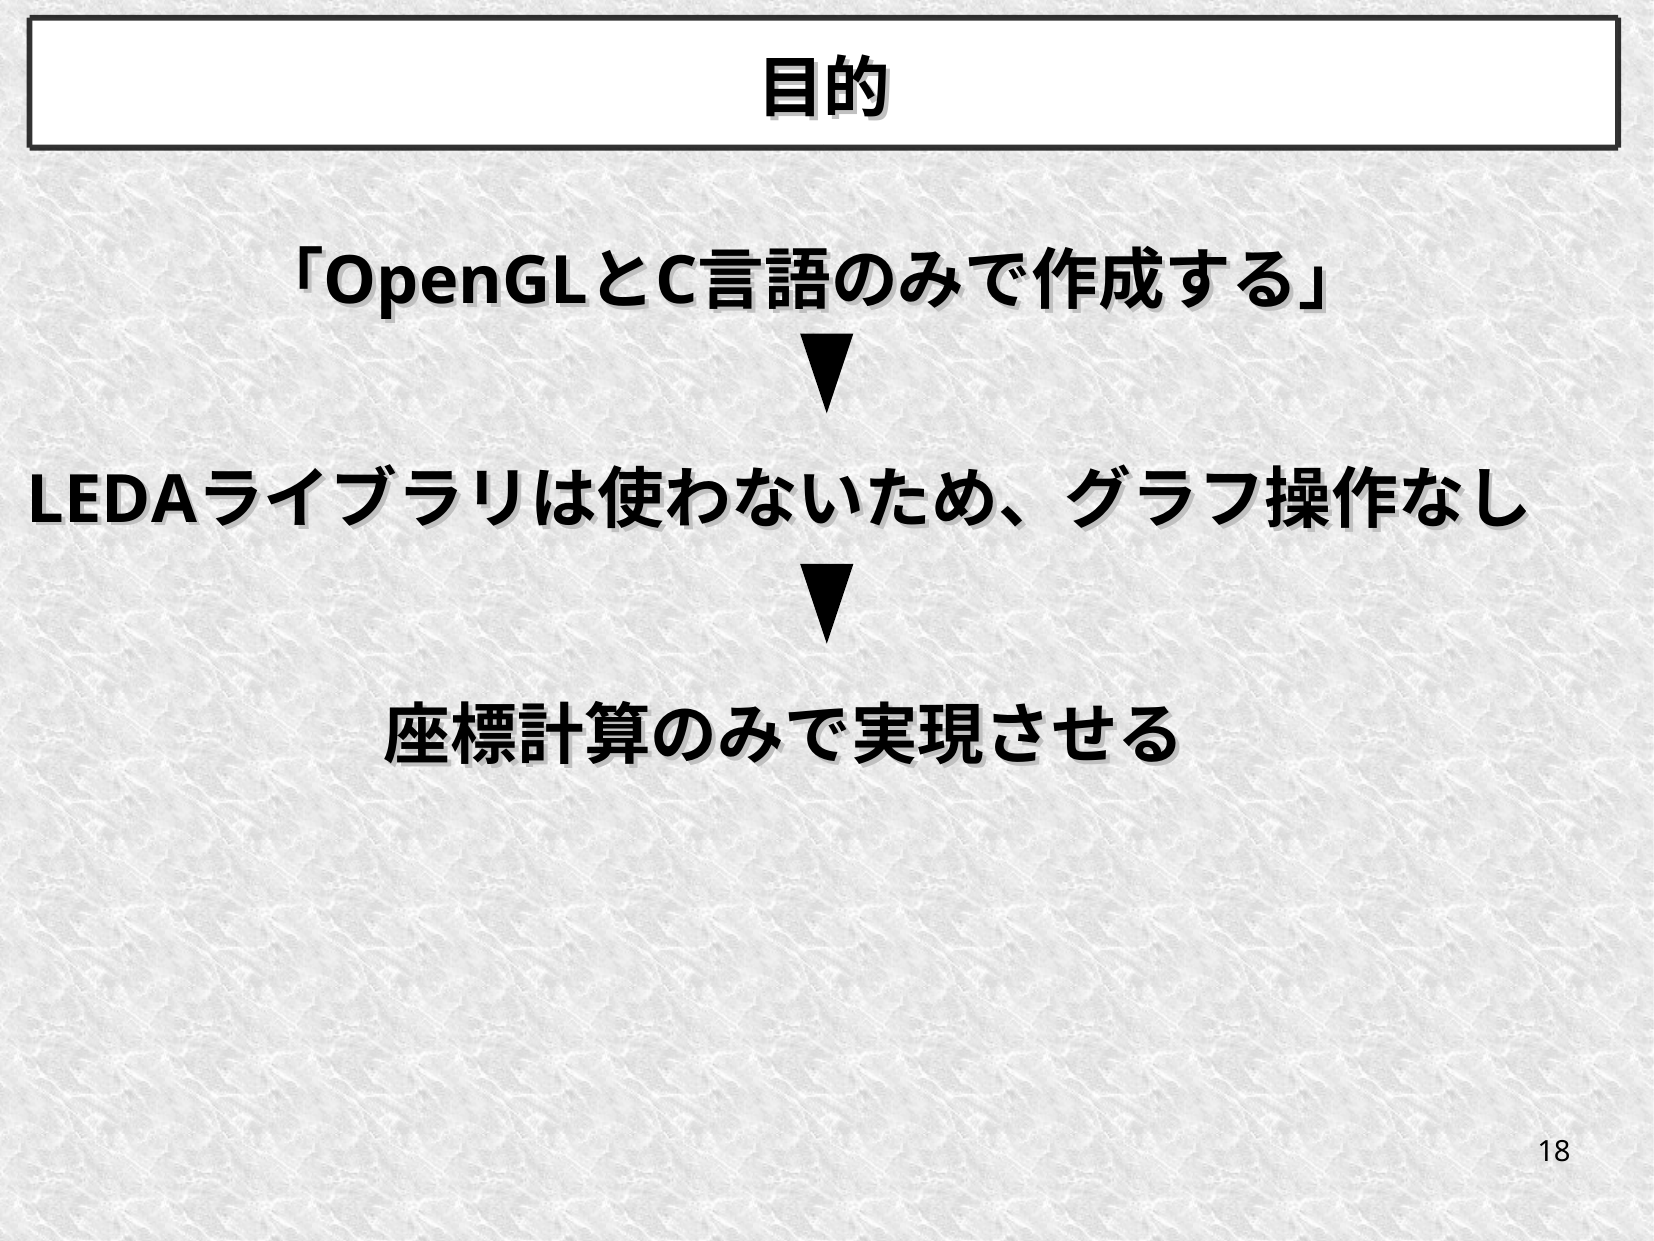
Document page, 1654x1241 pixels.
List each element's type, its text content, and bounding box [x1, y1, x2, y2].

text_box 目的 [29, 17, 1619, 148]
picture [0, 0, 1654, 1241]
text_box LEDAライブラリは使わないため、グラフ操作なし [11, 437, 1642, 532]
text_box 座標計算のみで実現させる [369, 673, 1285, 769]
text_box 「OpenGLとC言語のみで作成する」 [242, 218, 1412, 314]
